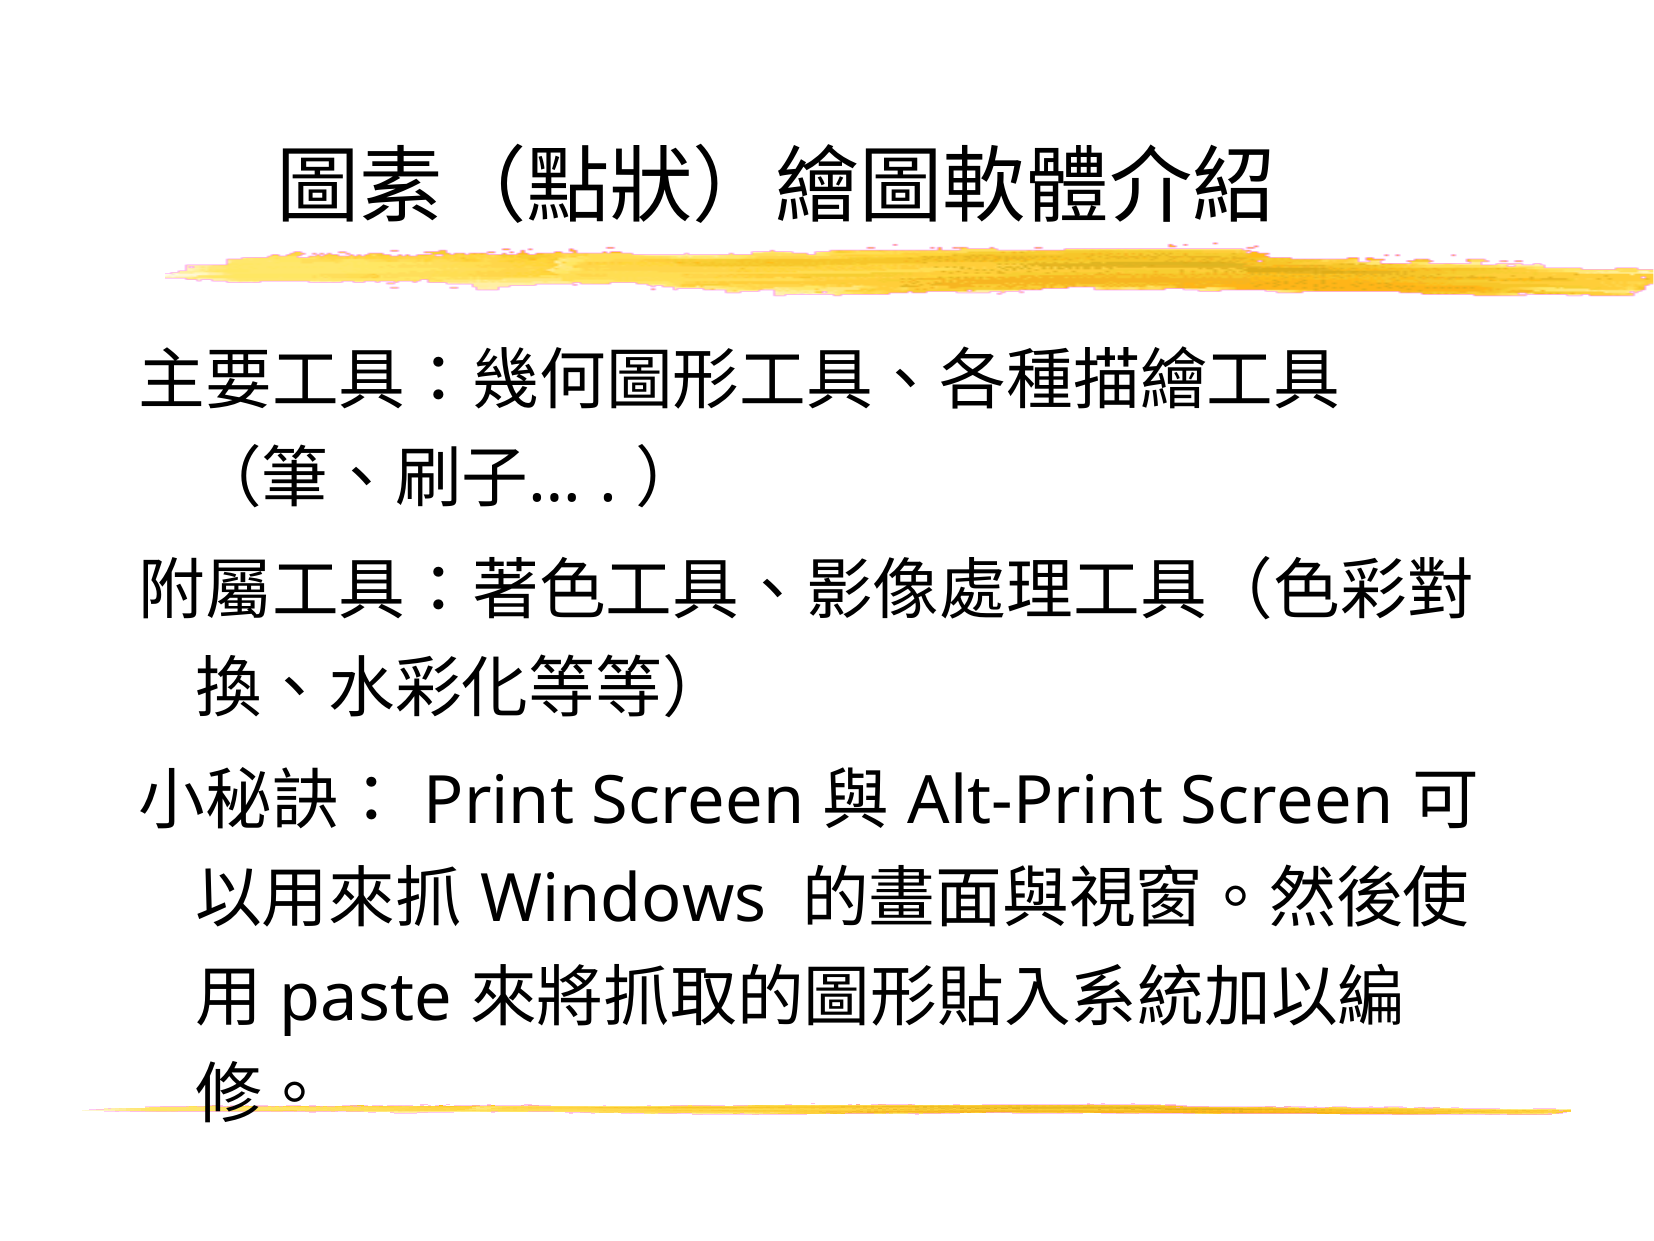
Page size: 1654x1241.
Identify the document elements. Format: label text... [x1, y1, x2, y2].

picture [210, 1102, 1571, 1117]
title 圖素（點狀）繪圖軟體介紹 [73, 41, 1479, 249]
list 主要工具：幾何圖形工具、各種描繪工具（筆、刷子….） 附屬工具：著色工具、影像處理工具（色彩對換、水彩化等等） 小秘訣：Print Screen與Alt-Print Screen可以用來抓Windows 的畫面與視窗。然後使用paste來將抓取的圖形貼入系統加以編修。 [124, 316, 1530, 1061]
picture [165, 237, 1654, 308]
picture [82, 1102, 205, 1117]
